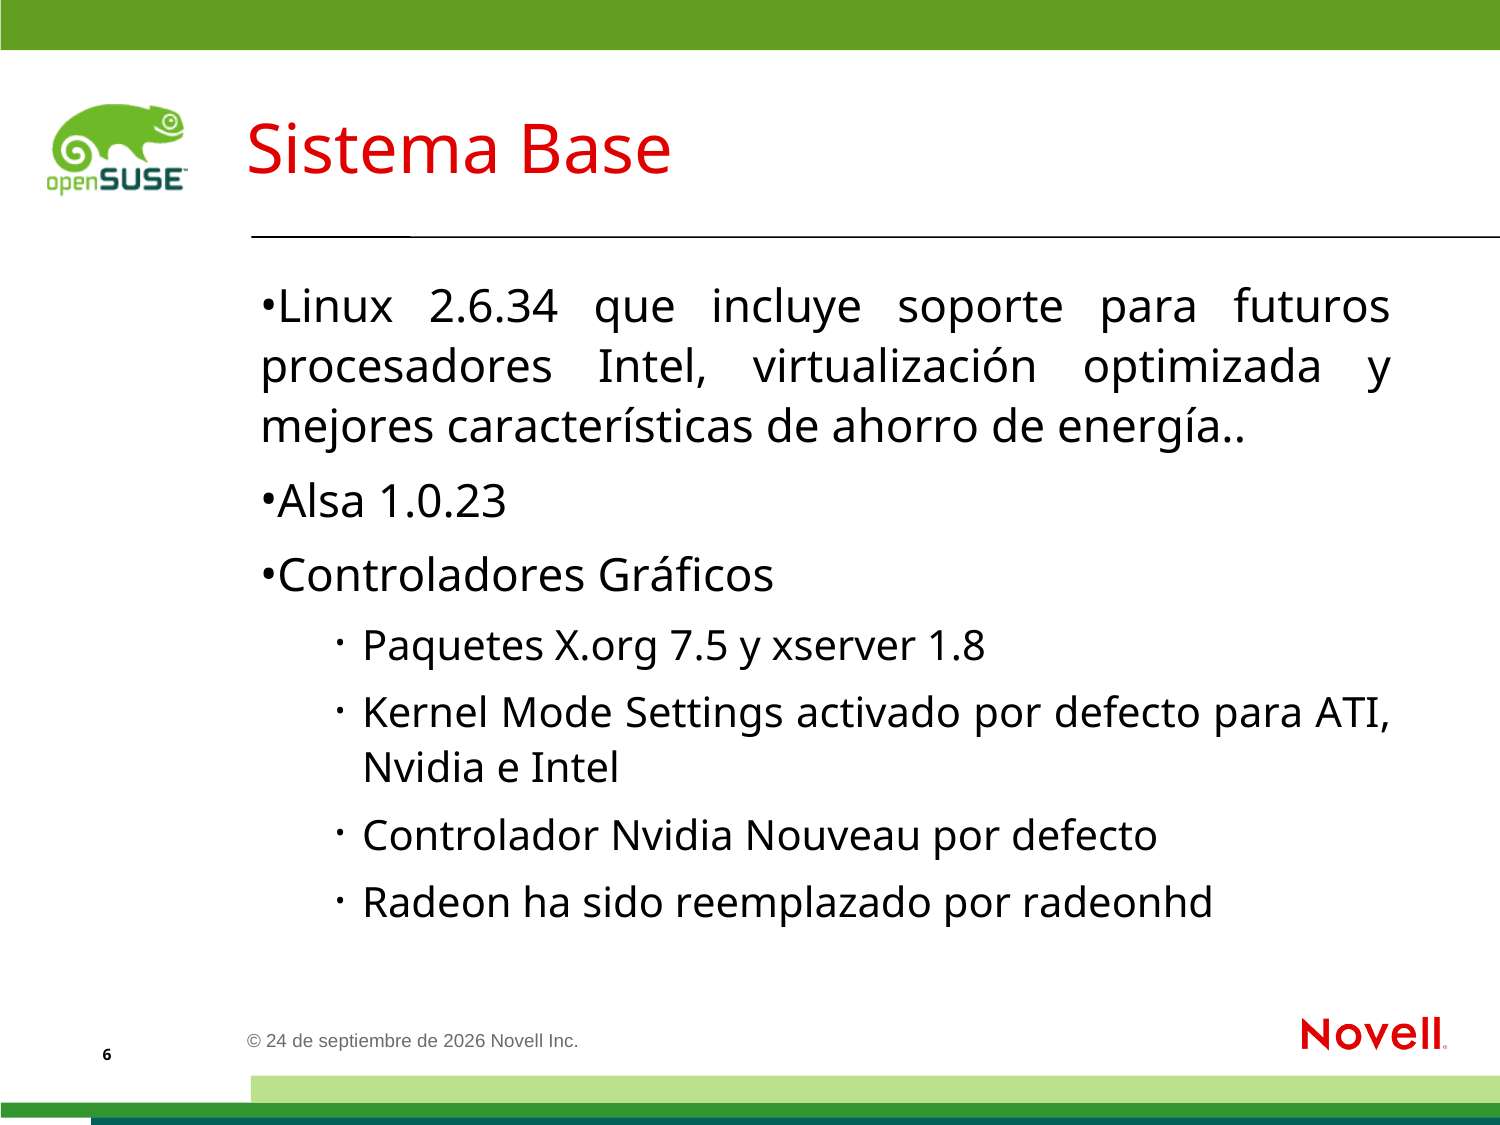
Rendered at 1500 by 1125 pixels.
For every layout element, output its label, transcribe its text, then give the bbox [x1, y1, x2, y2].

picture [47, 104, 188, 197]
list Linux 2.6.34 que incluye soporte para futuros procesadores Intel, virtualización optimizada y mejores características de ahorro de energía.. Alsa 1.0.23 Controladores Gráficos Paquetes X.org 7.5 y xserver 1.8 Kernel Mode Settings activado por defecto para ATI, Nvidia e Intel Controlador Nvidia Nouveau por defecto Radeon ha sido reemplazado por radeonhd [245, 267, 1458, 1125]
title Sistema Base [246, 60, 1409, 239]
